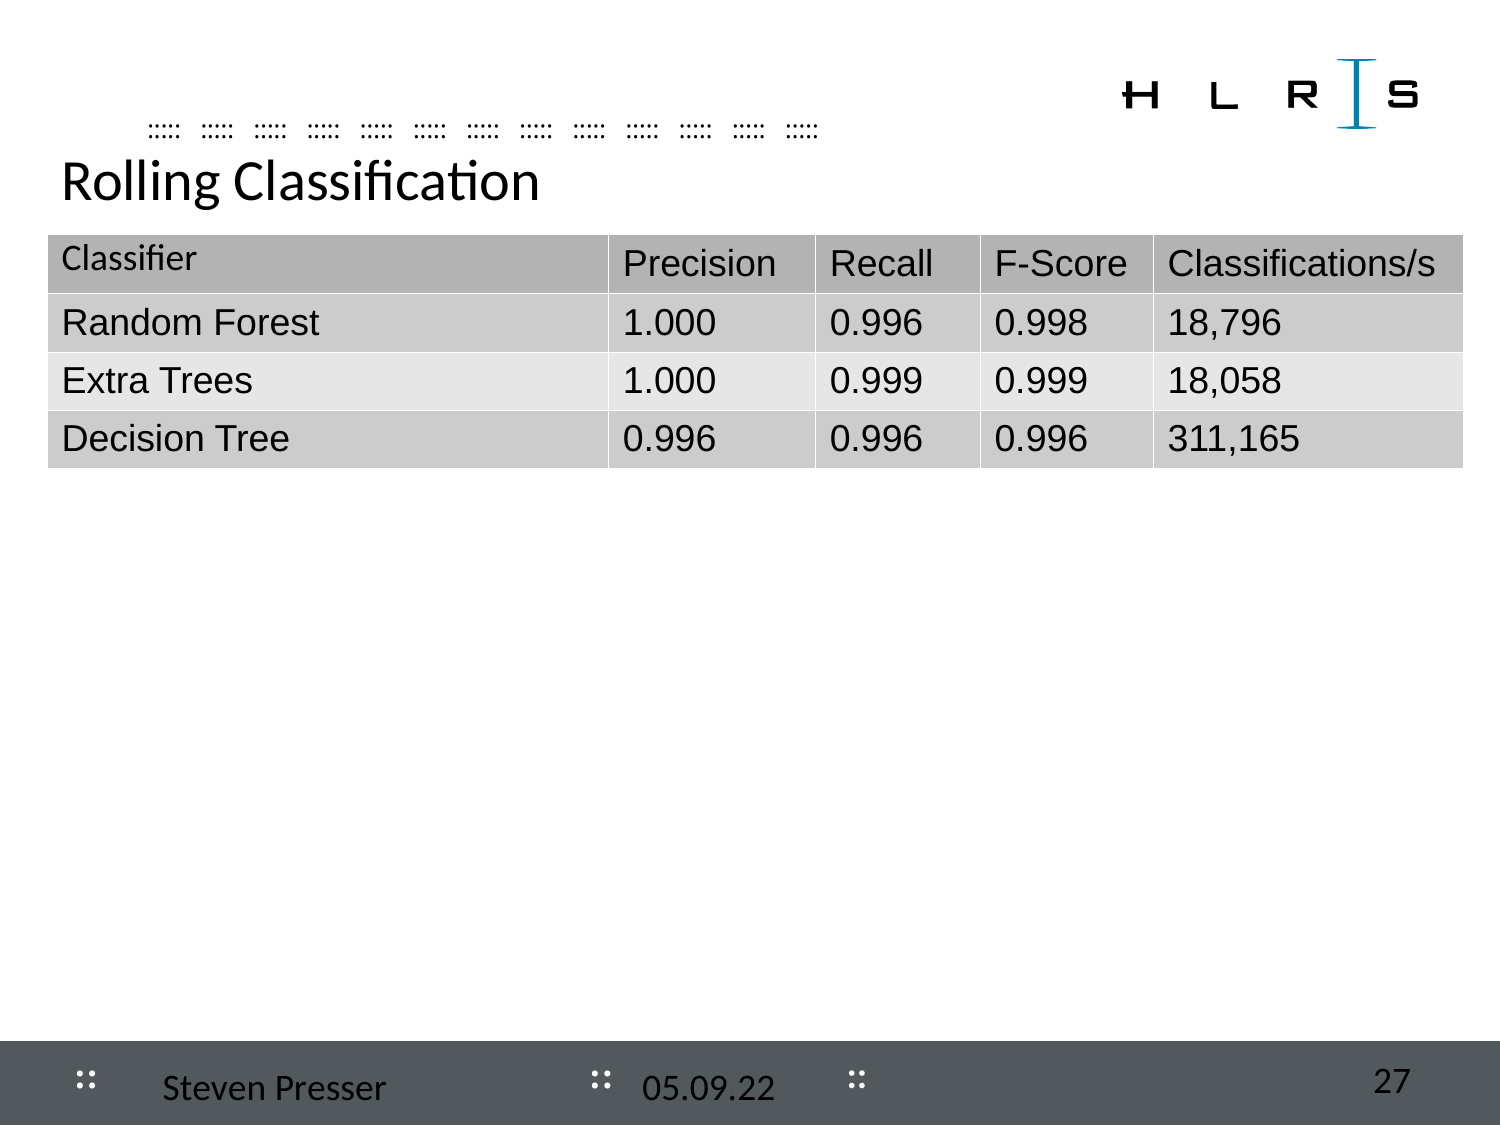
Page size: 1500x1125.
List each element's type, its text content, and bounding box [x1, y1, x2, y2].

table_cell 0.999 [816, 353, 980, 410]
table_header Precision [609, 235, 815, 293]
table_header Recall [816, 235, 980, 293]
table_cell 0.996 [609, 411, 815, 468]
table_cell 0.998 [981, 294, 1153, 352]
picture [1122, 59, 1353, 108]
table_cell 0.996 [816, 294, 980, 352]
table_cell 0.999 [981, 353, 1153, 410]
table_cell 18,796 [1154, 294, 1463, 352]
table_cell 311,165 [1154, 411, 1463, 468]
table_cell Random Forest [48, 294, 608, 352]
picture [1360, 59, 1418, 108]
title Rolling Classification [46, 108, 1464, 234]
table_header F-Score [981, 235, 1153, 293]
table_cell 0.996 [816, 411, 980, 468]
table_cell 1.000 [609, 353, 815, 410]
table_cell 0.996 [981, 411, 1153, 468]
table_cell 18,058 [1154, 353, 1463, 410]
table_header Classifier [48, 235, 608, 293]
table_cell Extra Trees [48, 353, 608, 410]
table_cell 1.000 [609, 294, 815, 352]
table_header Classifications/s [1154, 235, 1463, 293]
table_cell Decision Tree [48, 411, 608, 468]
